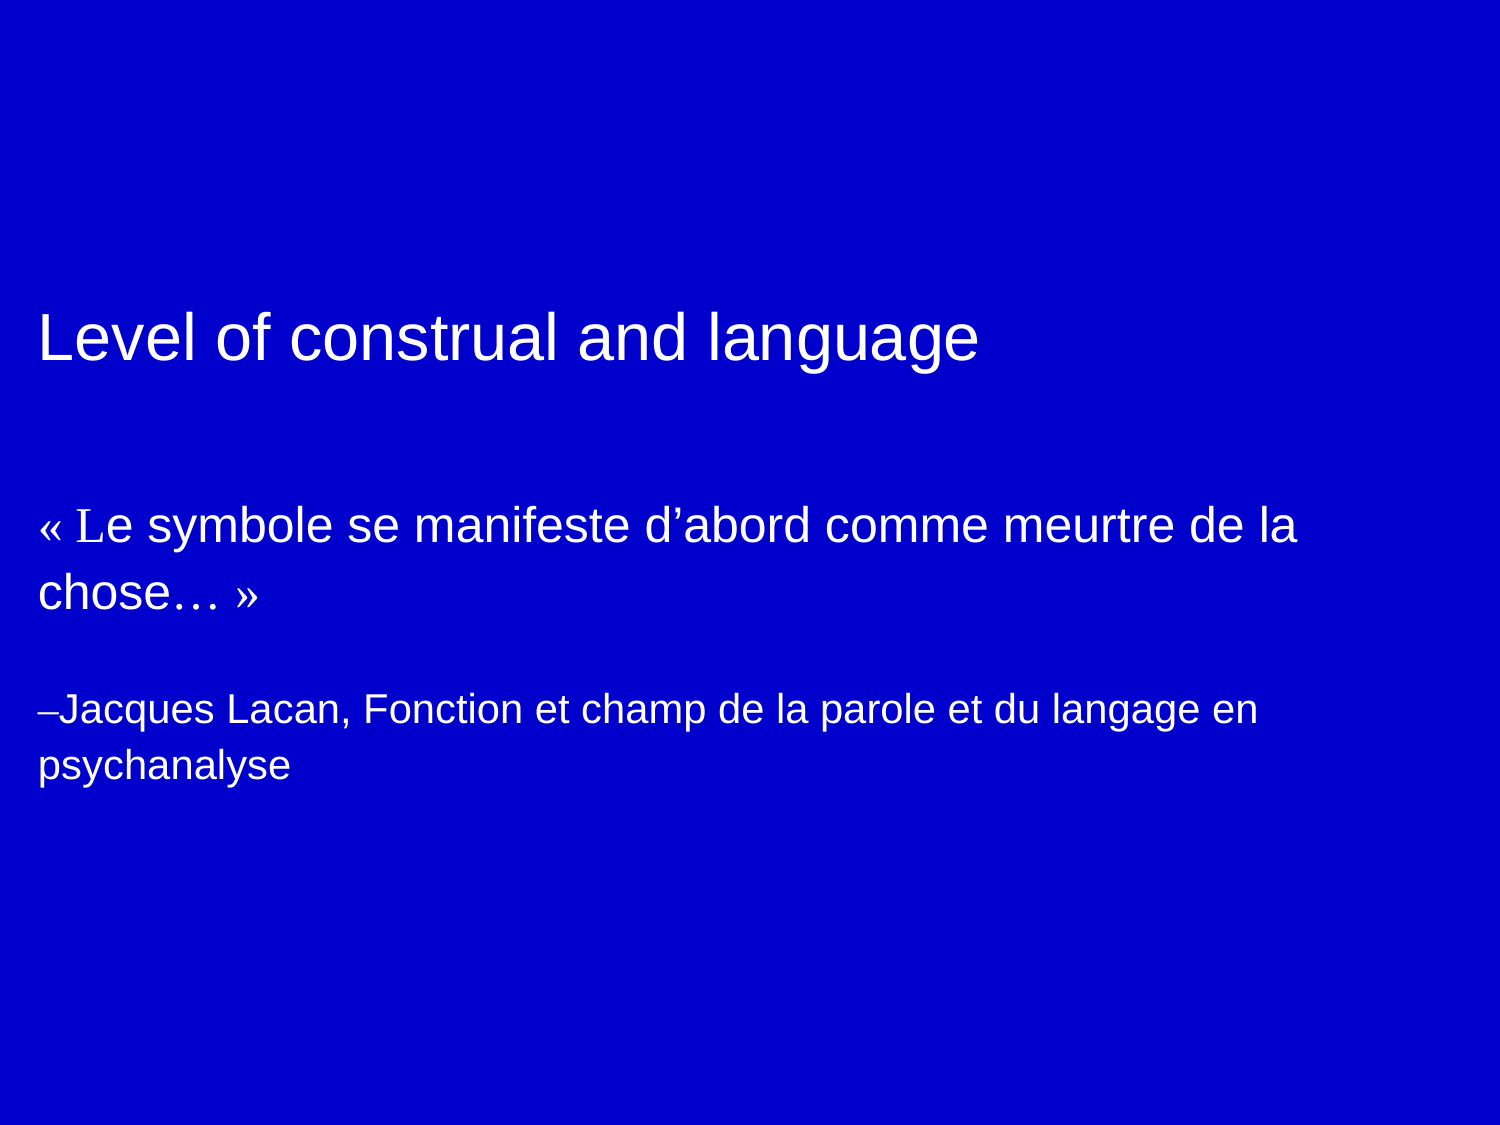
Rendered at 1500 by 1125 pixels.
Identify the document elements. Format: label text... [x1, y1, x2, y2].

title Level of construal and language « Le symbole se manifeste d’abord comme meurtre de la chose… » –Jacques Lacan, Fonction et champ de la parole et du langage en psychanalyse [23, 301, 1464, 847]
